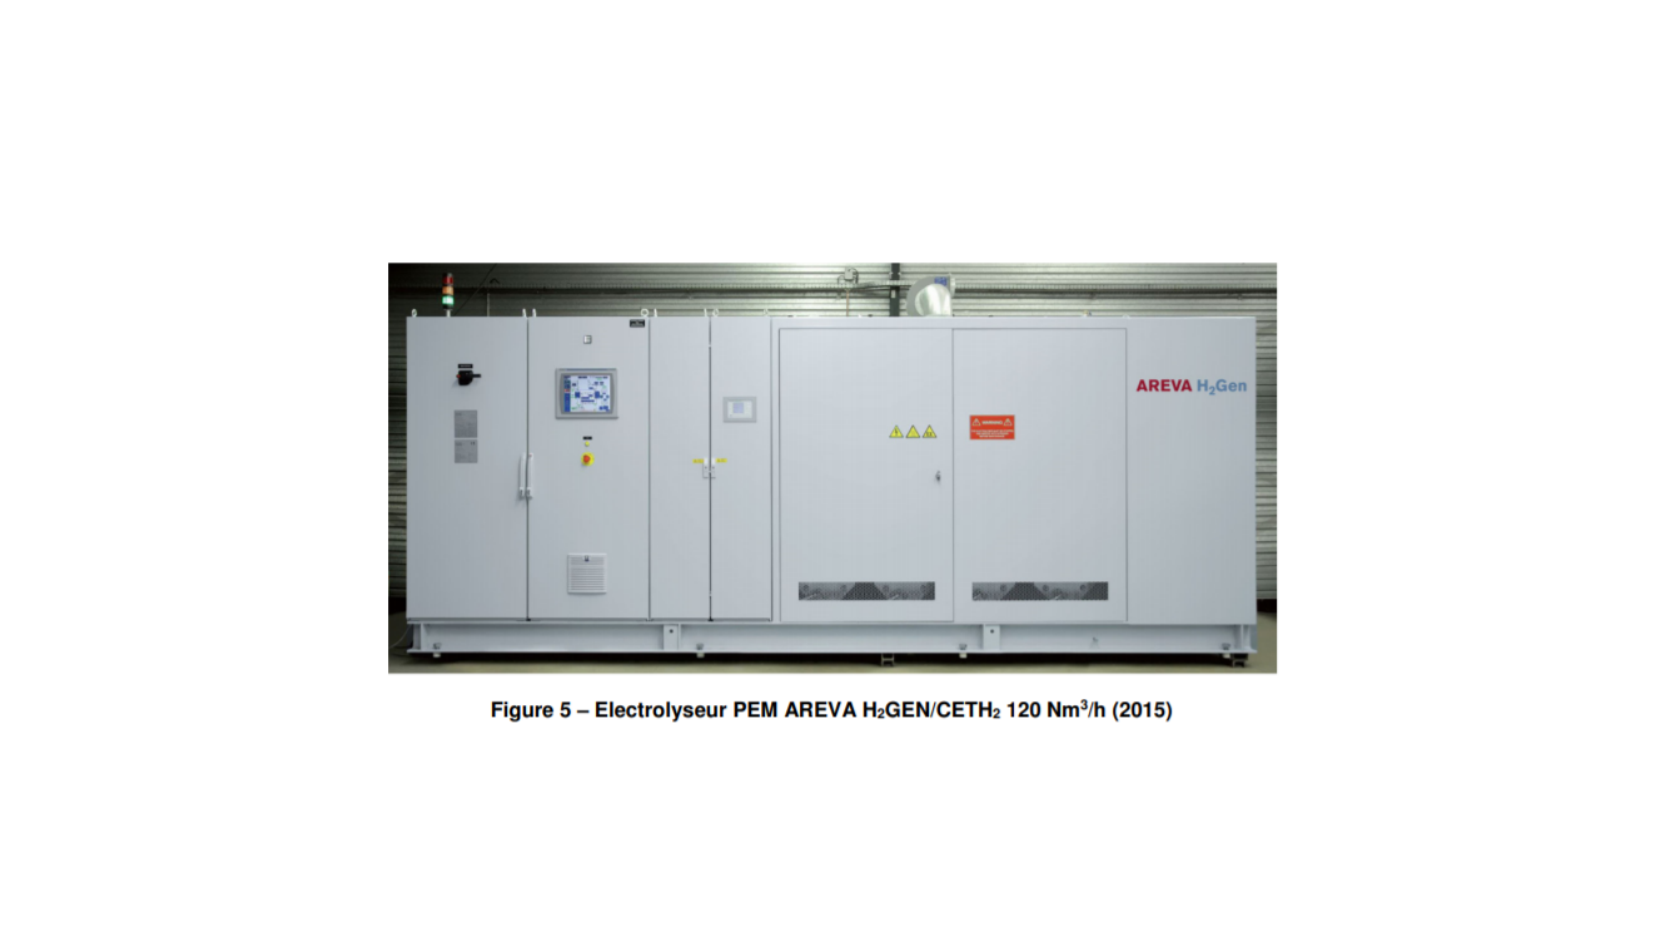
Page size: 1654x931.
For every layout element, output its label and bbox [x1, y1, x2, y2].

picture [317, 205, 1347, 728]
